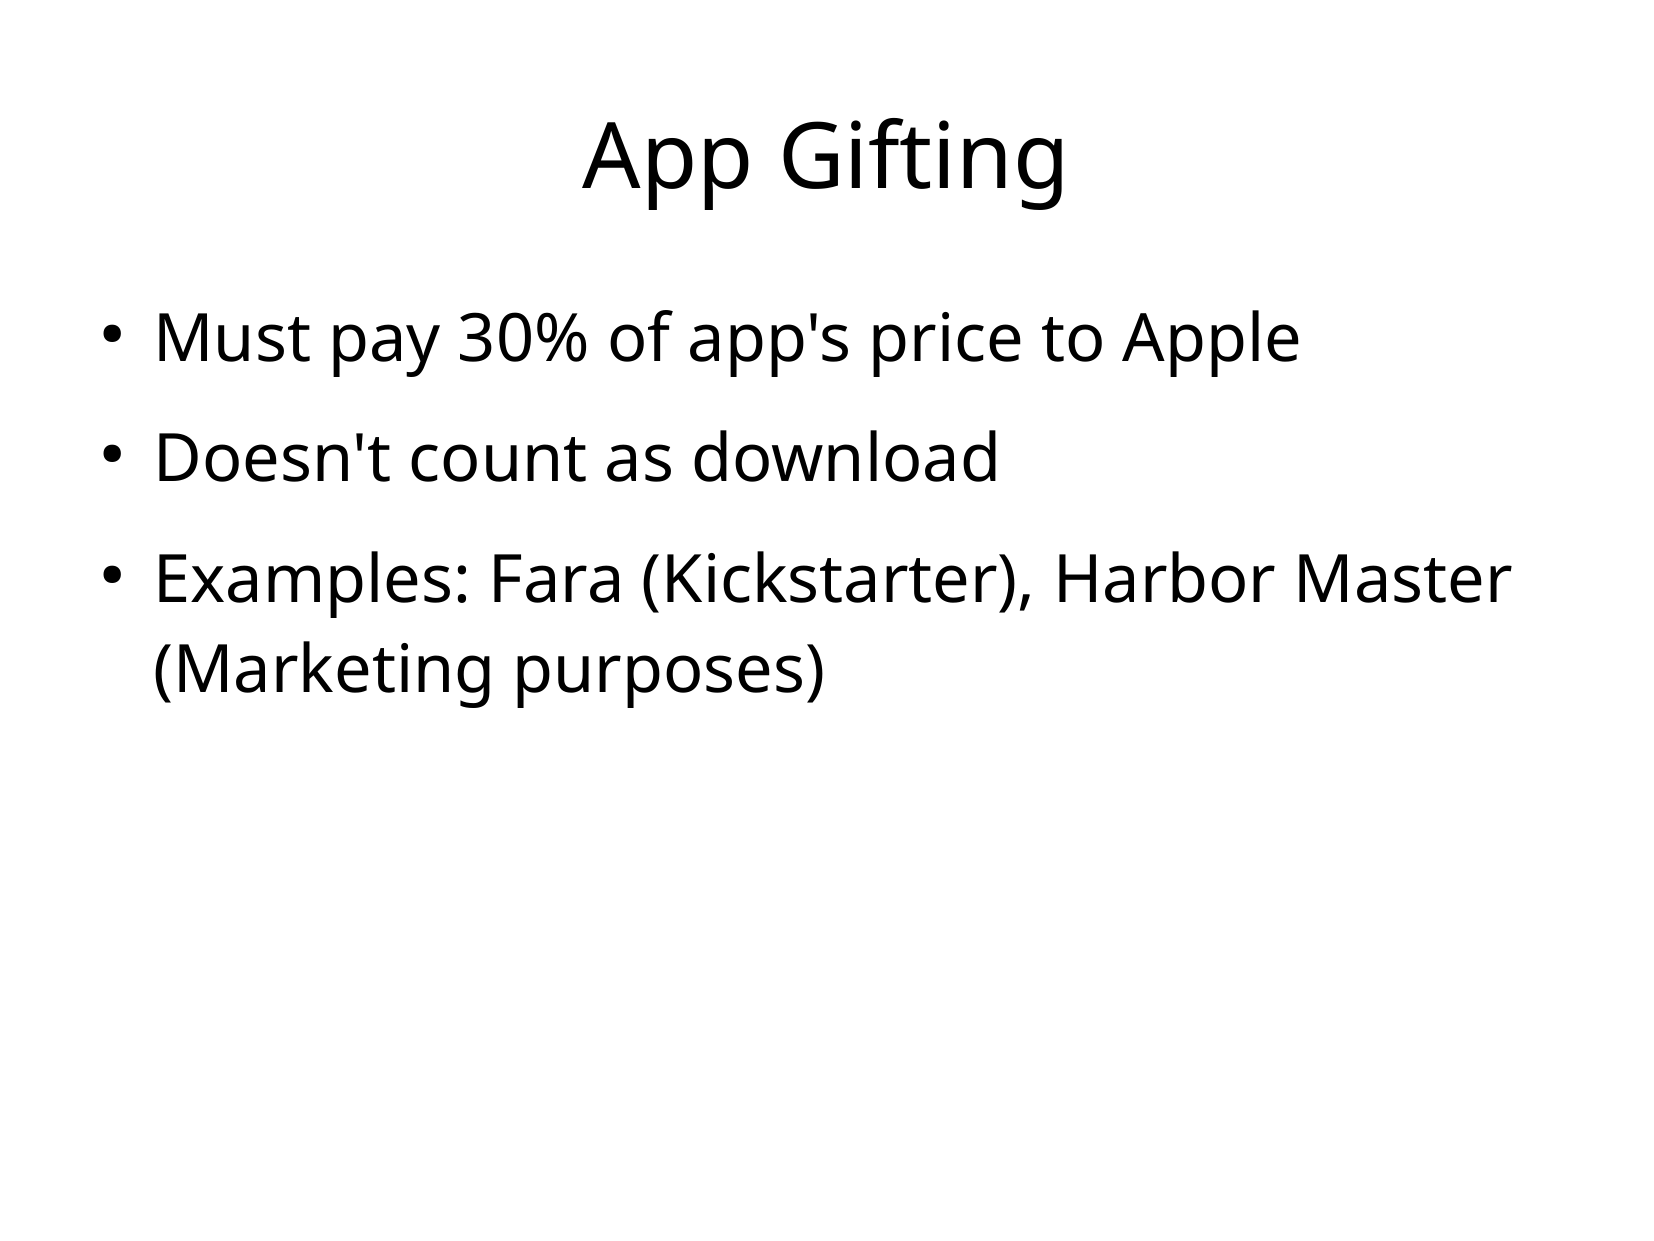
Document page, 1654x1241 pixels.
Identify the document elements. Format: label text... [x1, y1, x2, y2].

title App Gifting [82, 49, 1571, 257]
list Must pay 30% of app's price to Apple Doesn't count as download Examples: Fara (Kickstarter), Harbor Master (Marketing purposes) [82, 290, 1538, 1010]
